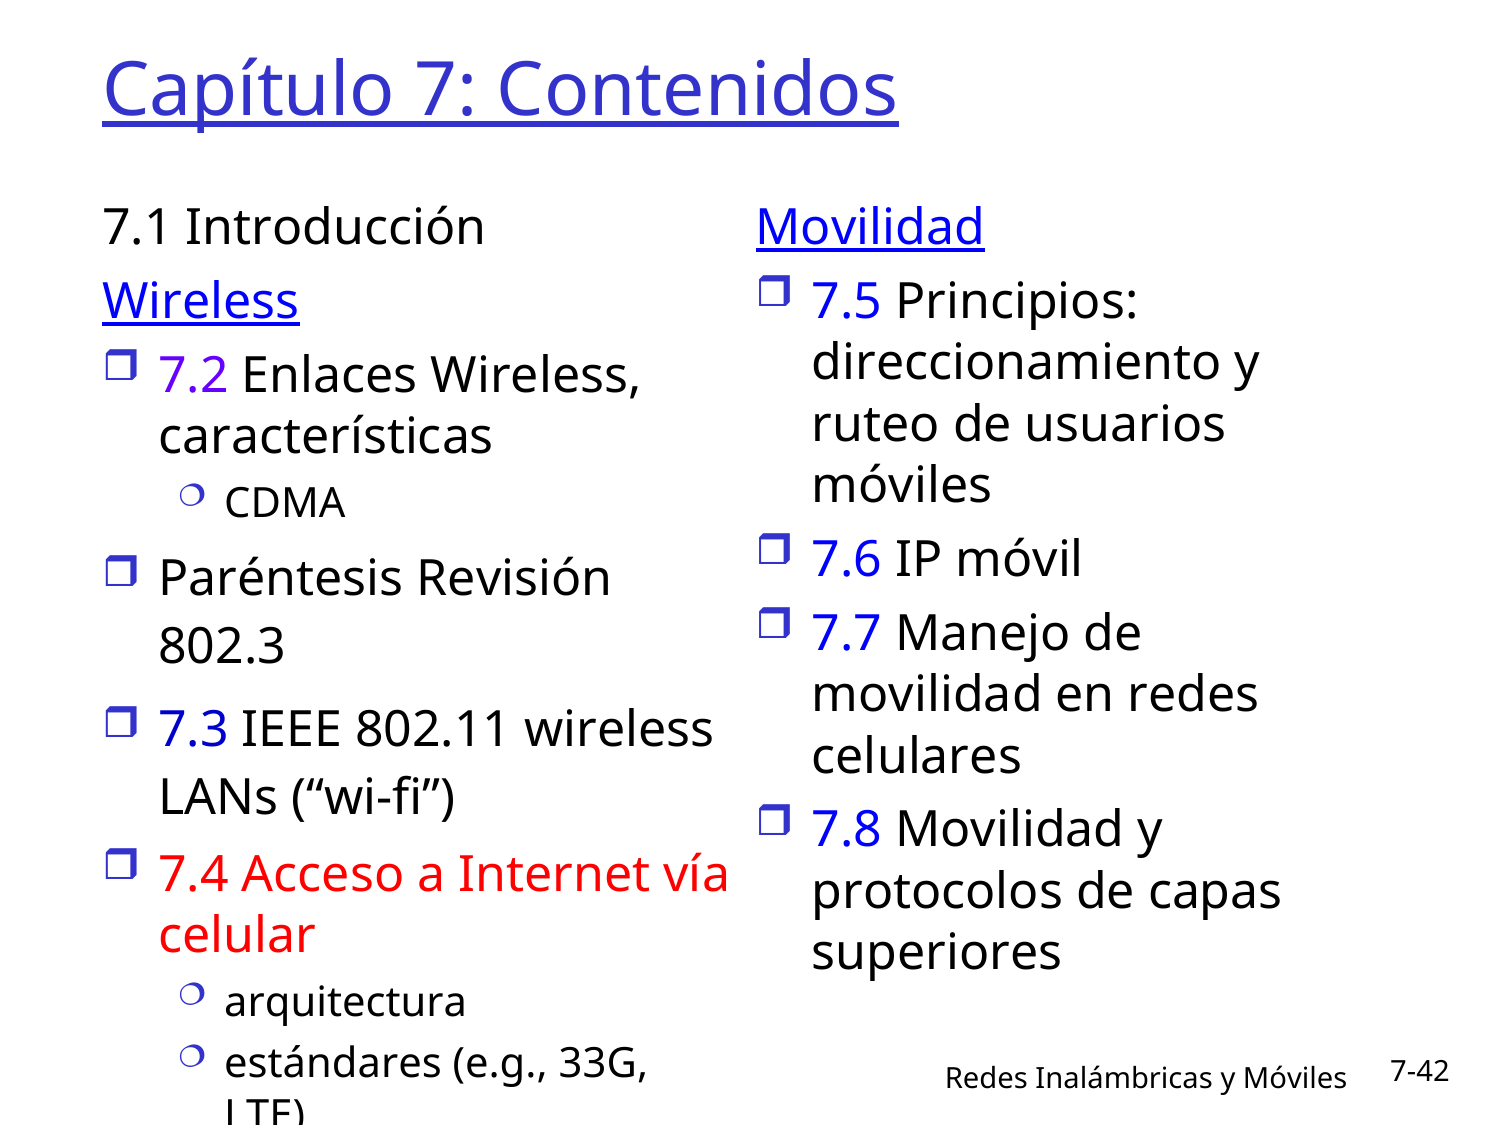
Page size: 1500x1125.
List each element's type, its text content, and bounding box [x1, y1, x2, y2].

list 7.1 Introducción Wireless 7.2 Enlaces Wireless, características CDMA Paréntesis Revisión 802.3 7.3 IEEE 802.11 wireless LANs (“wi-fi”) 7.4 Acceso a Internet vía celular arquitectura estándares (e.g., 33G, LTE) [87, 187, 751, 1081]
title Capítulo 7: Contenidos [87, 23, 1363, 150]
list Movilidad 7.5 Principios: direccionamiento y ruteo de usuarios móviles 7.6 IP móvil 7.7 Manejo de movilidad en redes celulares 7.8 Movilidad y protocolos de capas superiores [740, 187, 1363, 1013]
